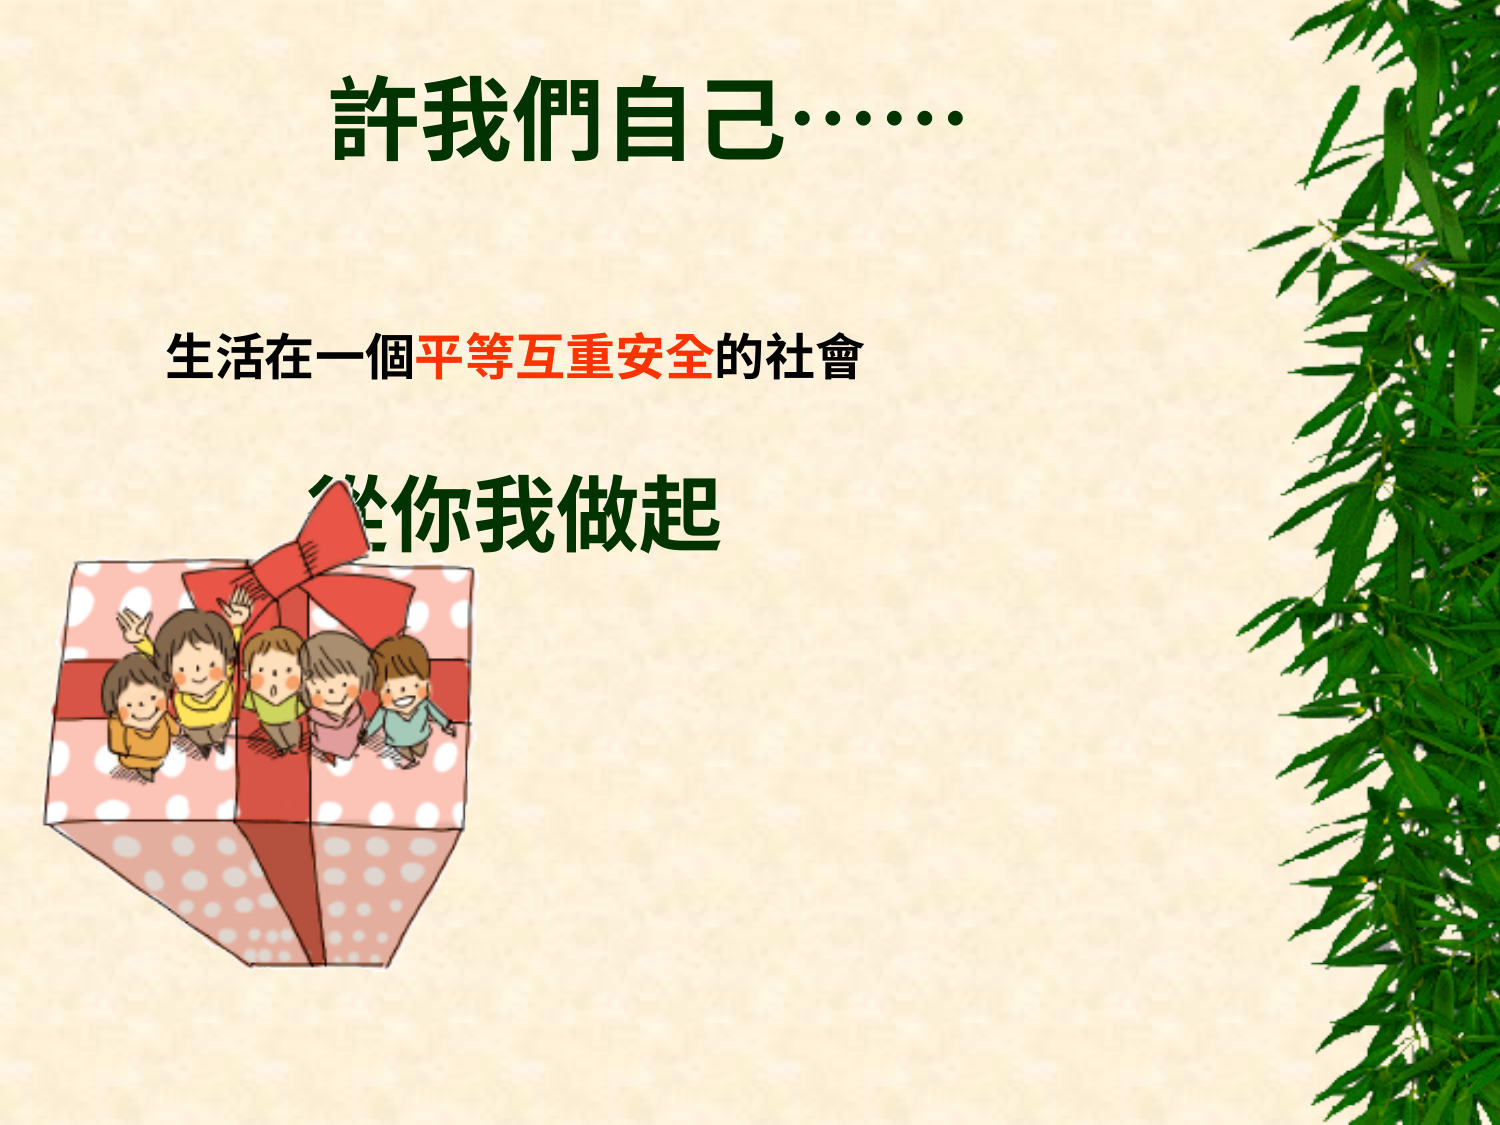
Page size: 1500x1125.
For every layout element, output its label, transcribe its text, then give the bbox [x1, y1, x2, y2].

picture [41, 479, 479, 972]
title 許我們自己…… [37, 52, 1263, 179]
list 生活在一個平等互重安全的社會 從你我做起 [37, 324, 1276, 1000]
